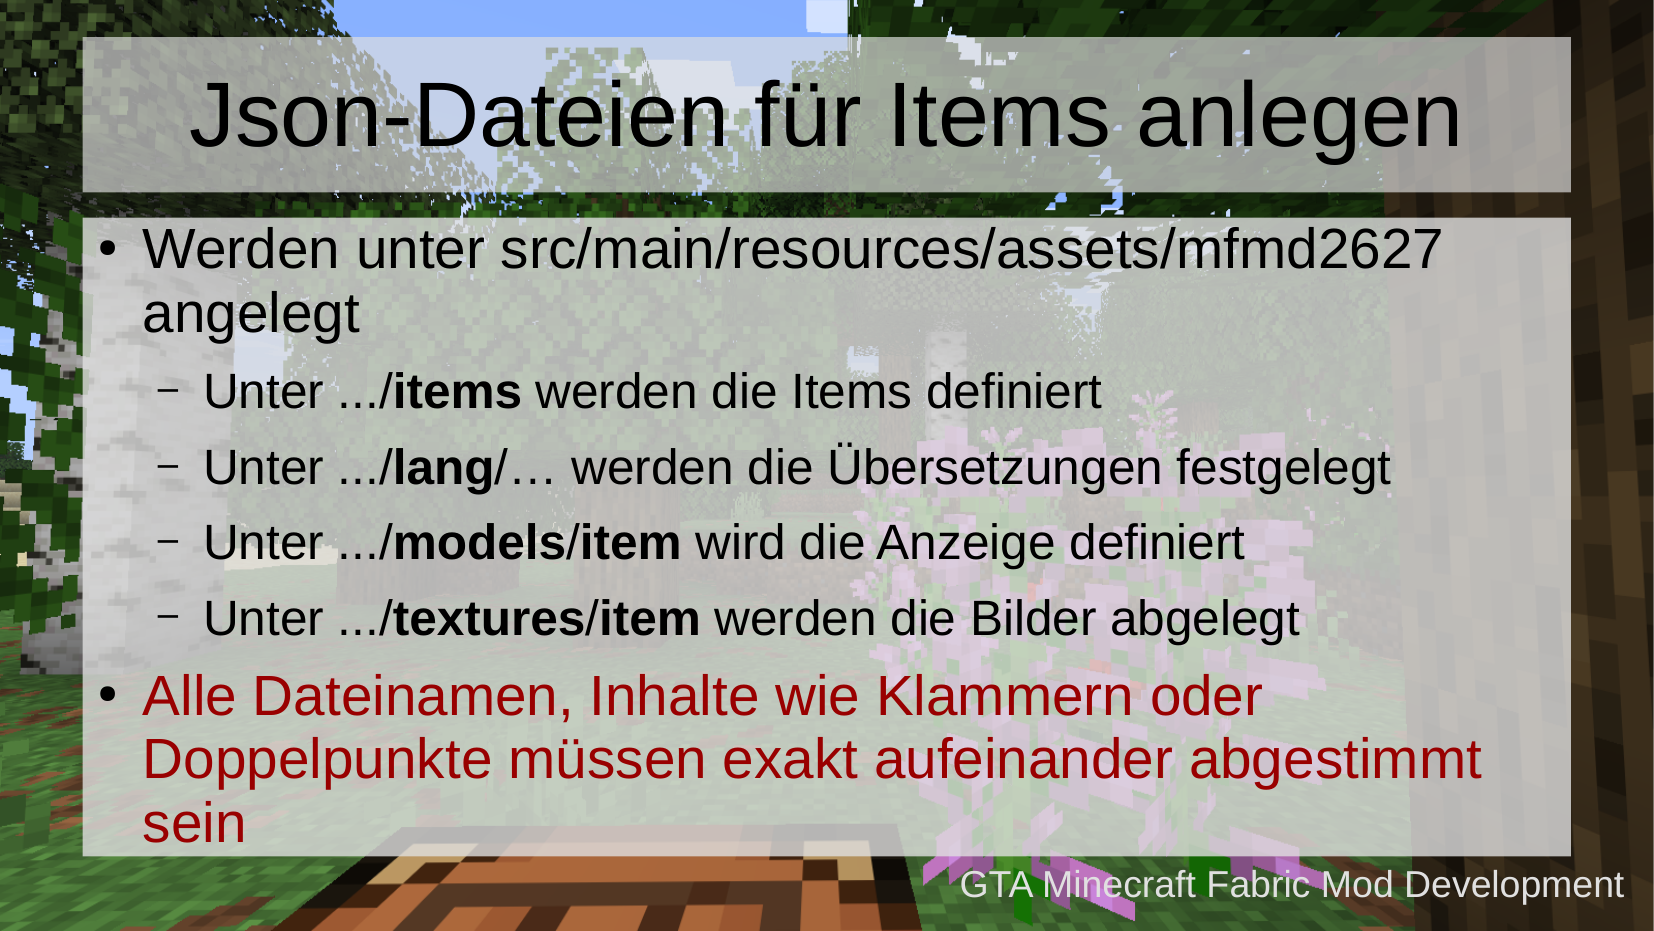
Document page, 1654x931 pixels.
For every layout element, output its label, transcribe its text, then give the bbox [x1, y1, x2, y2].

picture [0, 0, 1654, 931]
title Json-Dateien für Items anlegen [82, 37, 1571, 193]
list Werden unter src/main/resources/assets/mfmd2627 angelegt Unter .../items werden die Items definiert Unter .../lang/… werden die Übersetzungen festgelegt Unter .../models/item wird die Anzeige definiert Unter .../textures/item werden die Bilder abgelegt Alle Dateinamen, Inhalte wie Klammern oder Doppelpunkte müssen exakt aufeinander abgestimmt sein [82, 217, 1571, 857]
